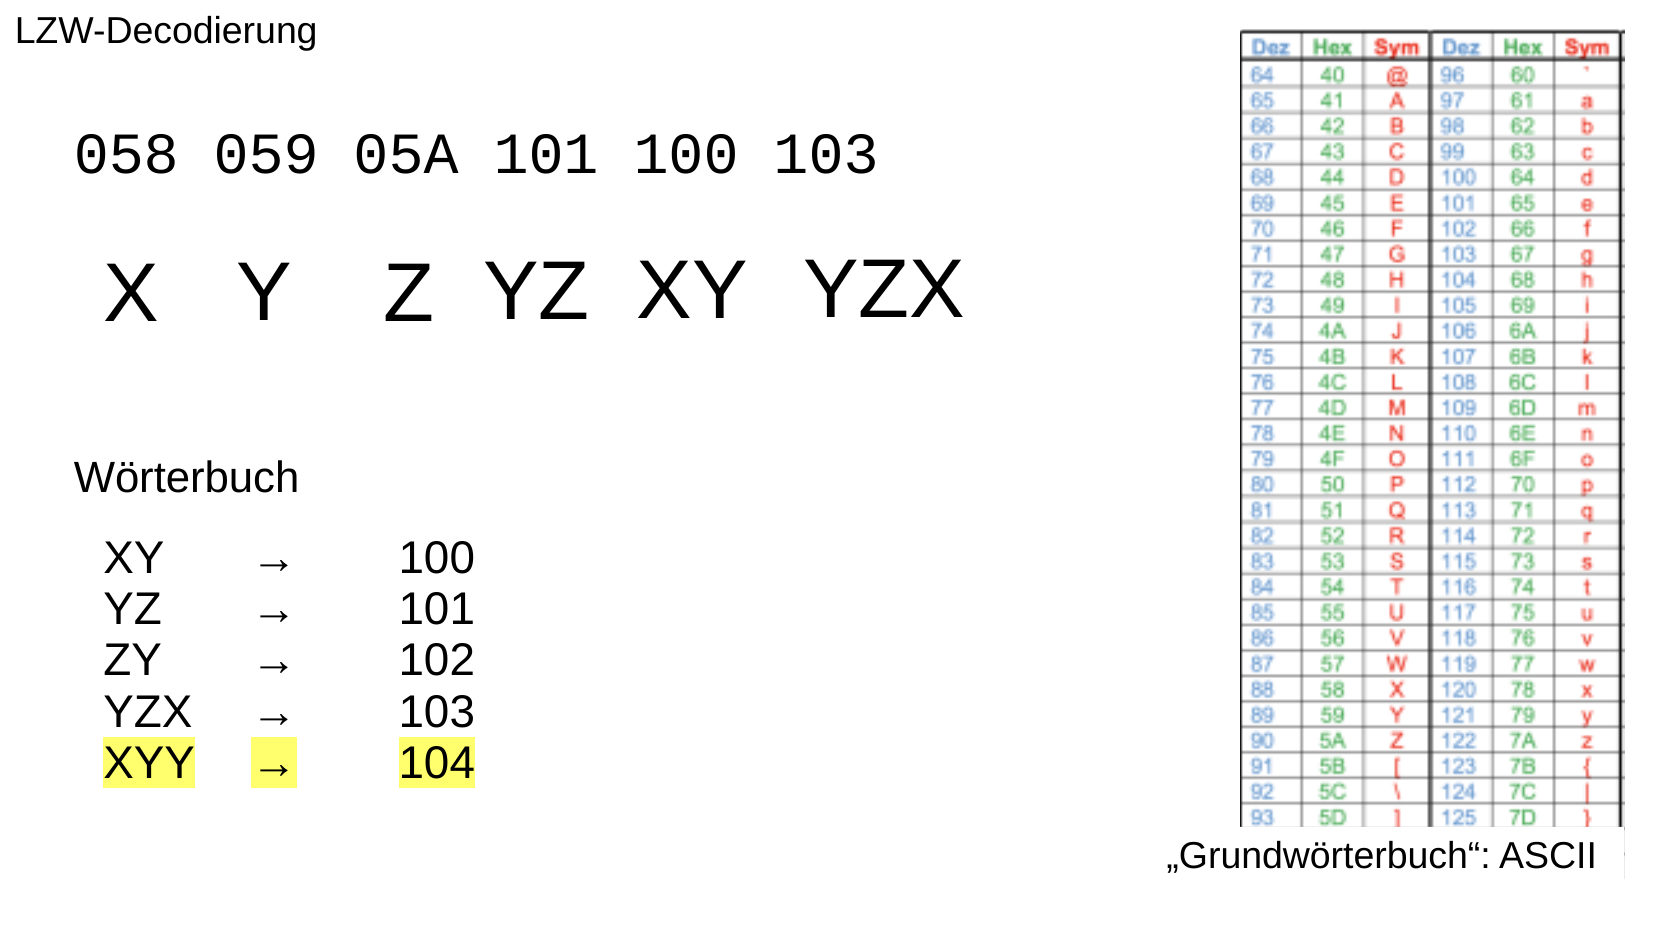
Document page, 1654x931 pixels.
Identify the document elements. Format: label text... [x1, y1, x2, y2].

text_box X [88, 238, 178, 347]
text_box „Grundwörterbuch“: ASCII [1151, 826, 1625, 886]
text_box LZW-Decodierung [0, 2, 1241, 60]
text_box YZX [788, 234, 999, 346]
text_box Wörterbuch [59, 445, 355, 509]
text_box YZ [467, 235, 613, 353]
text_box XY [622, 235, 772, 351]
text_box 058 059 05A 101 100 103 [59, 118, 916, 207]
text_box Z [366, 236, 456, 349]
text_box Y [220, 236, 310, 348]
picture [1240, 29, 1625, 826]
text_box XY → 100 YZ → 101 ZY → 102 YZX → 103 XYY → 104 [88, 524, 532, 796]
